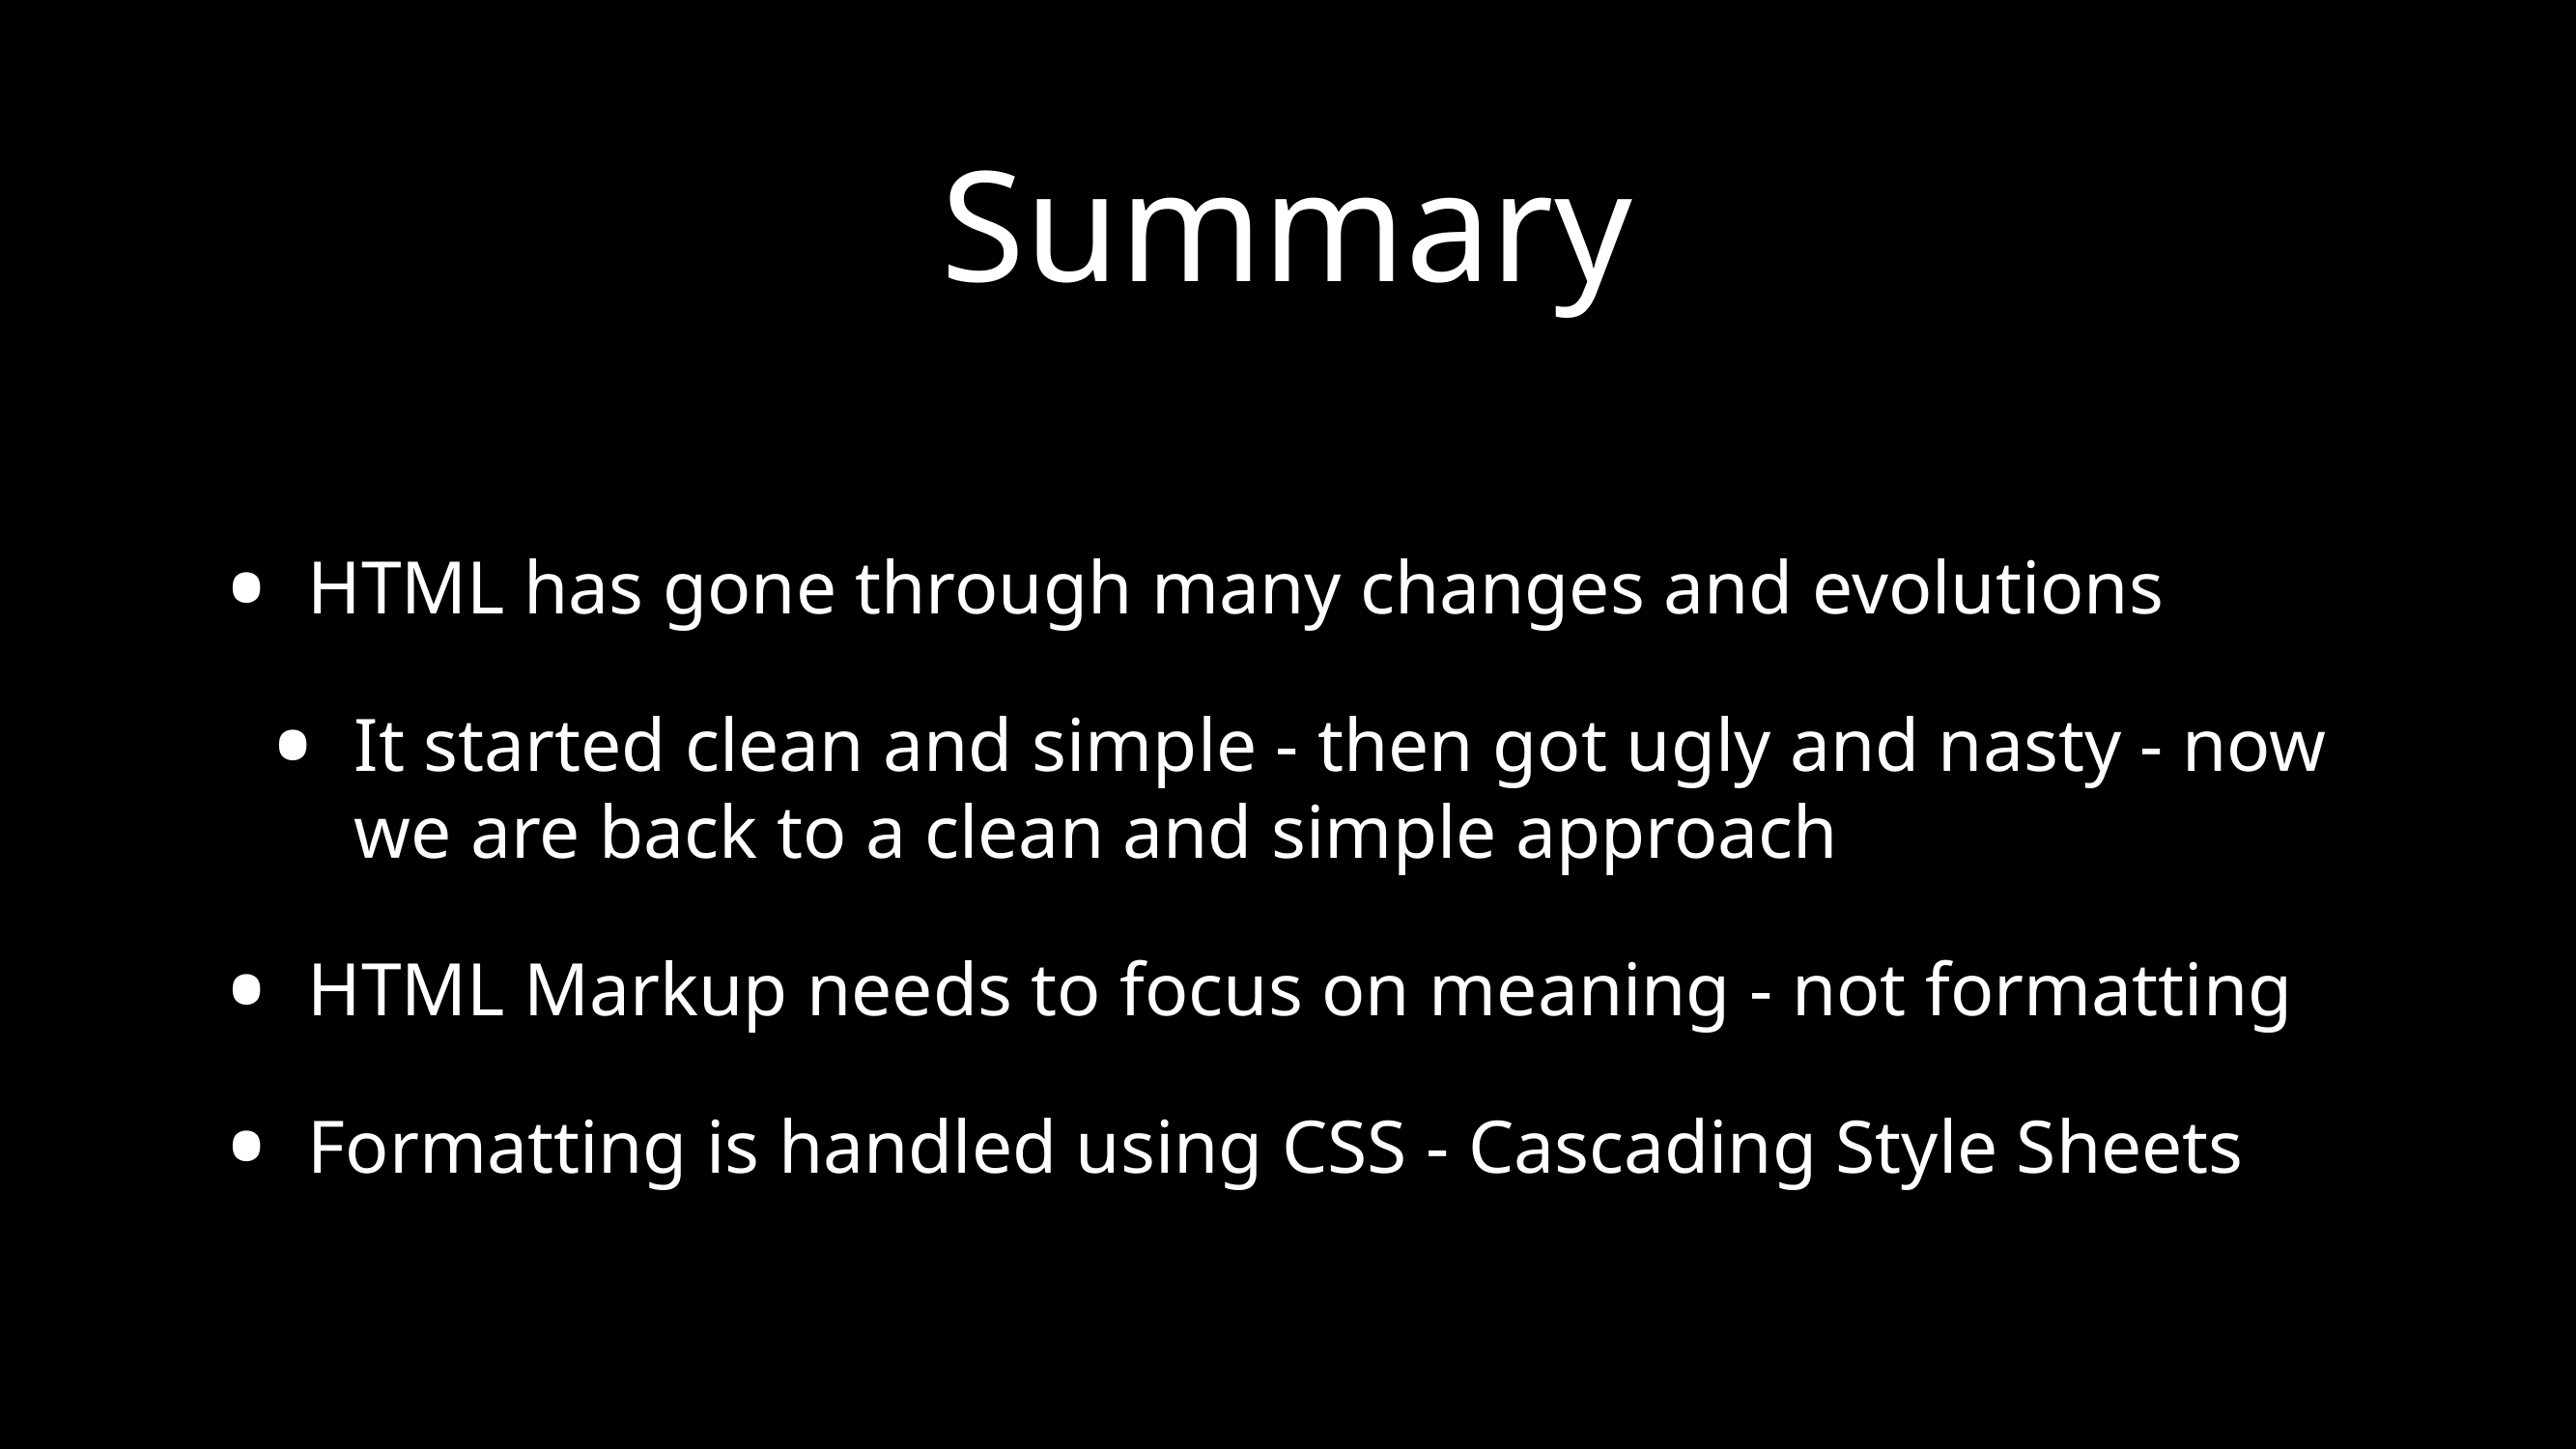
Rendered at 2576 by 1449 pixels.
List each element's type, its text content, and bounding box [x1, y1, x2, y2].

list HTML has gone through many changes and evolutions It started clean and simple - then got ugly and nasty - now we are back to a clean and simple approach HTML Markup needs to focus on meaning - not formatting Formatting is handled using CSS - Cascading Style Sheets [183, 412, 2392, 1317]
title Summary [183, 38, 2392, 403]
